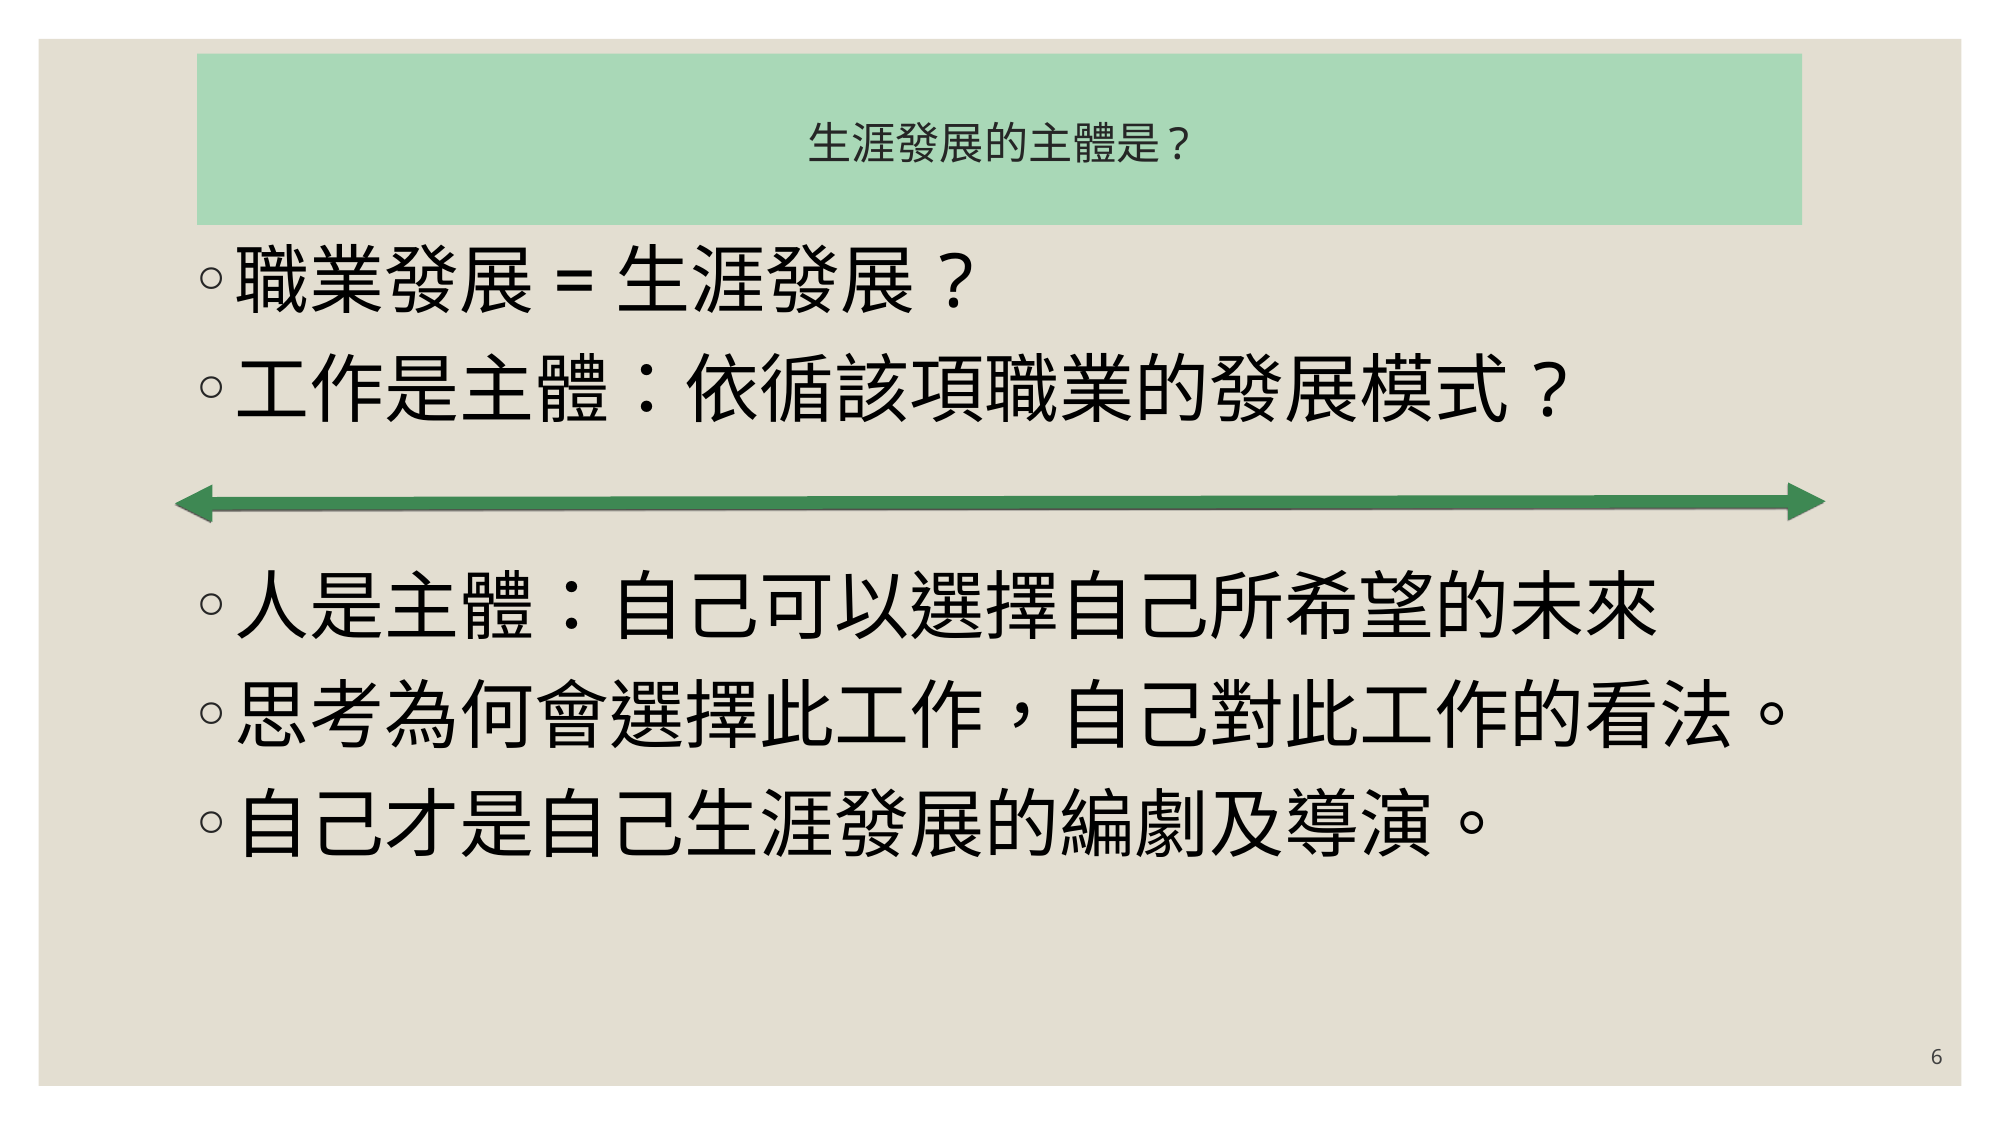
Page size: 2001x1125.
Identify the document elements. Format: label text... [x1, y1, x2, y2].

slide_number <編號> [1717, 1034, 1958, 1080]
list 職業發展=生涯發展? 工作是主體：依循該項職業的發展模式? 人是主體：自己可以選擇自己所希望的未來 思考為何會選擇此工作，自己對此工作的看法。 自己才是自己生涯發展的編劇及導演。 [174, 224, 2000, 1012]
title 生涯發展的主體是? [197, 53, 1803, 224]
